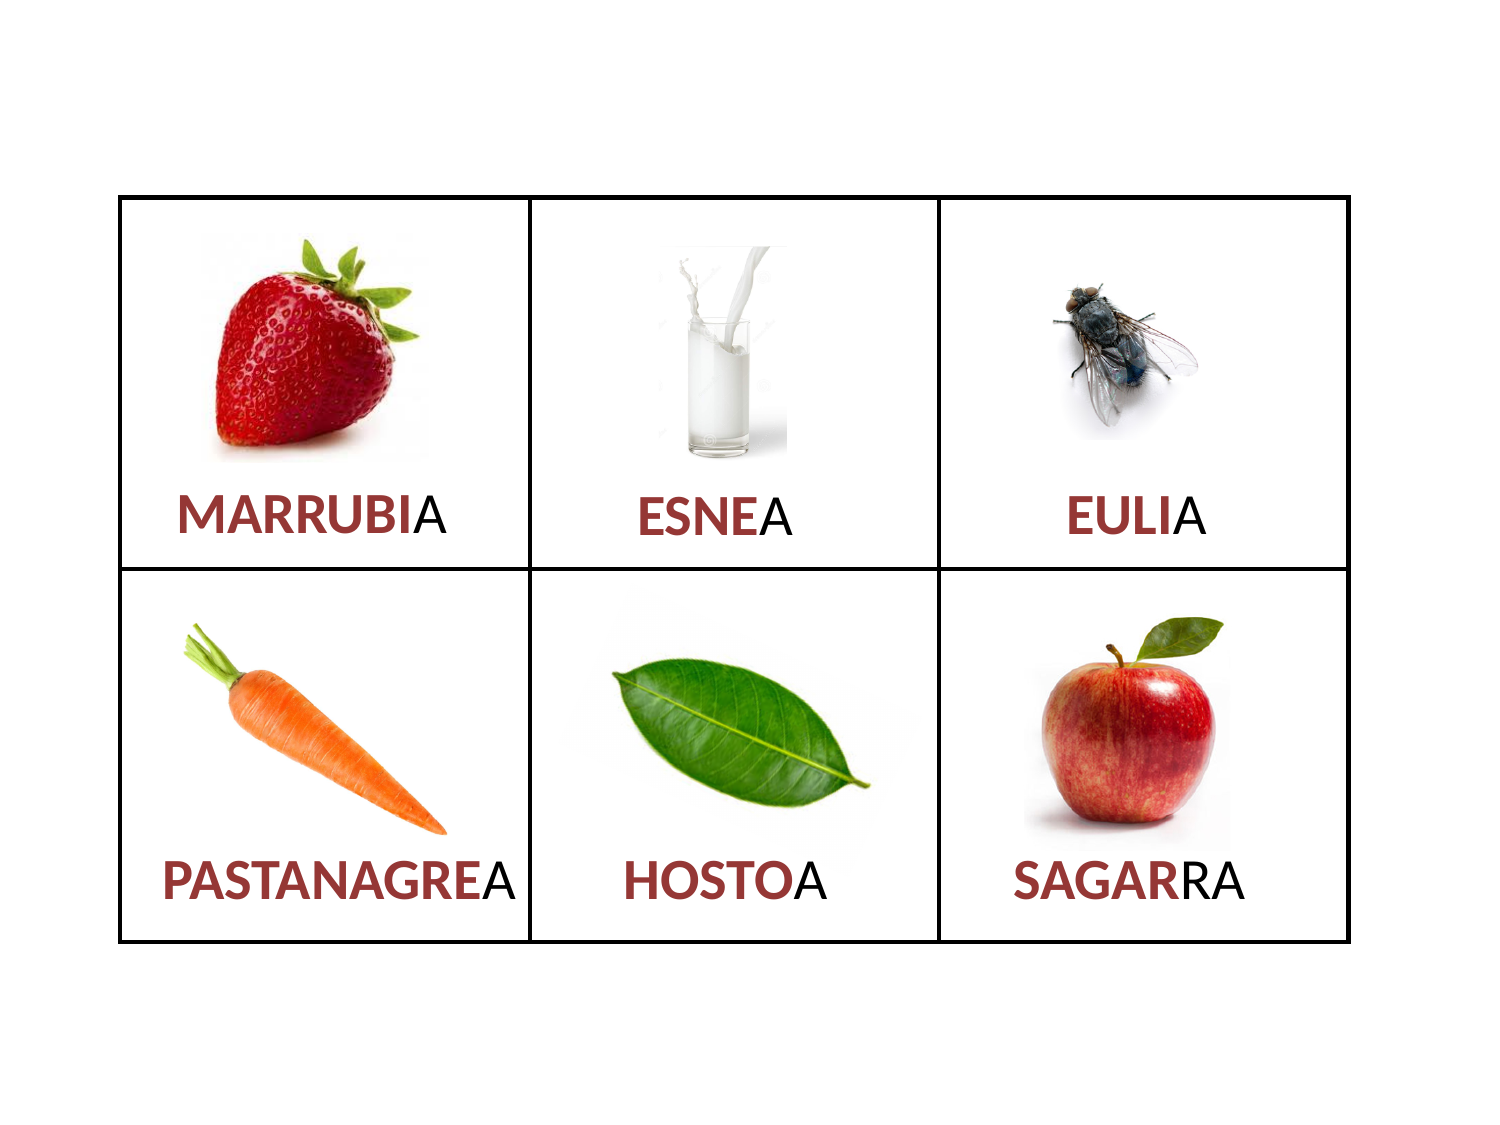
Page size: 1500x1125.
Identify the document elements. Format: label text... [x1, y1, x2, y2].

picture [1035, 270, 1224, 440]
picture [201, 233, 429, 463]
text_box PASTANAGREA [147, 833, 531, 919]
text_box ESNEA [622, 470, 808, 555]
picture [180, 619, 450, 833]
table_cell [532, 571, 937, 940]
table_cell [122, 571, 528, 940]
text_box EULIA [1051, 469, 1222, 554]
table_header [532, 200, 937, 567]
text_box SAGARRA [998, 833, 1261, 919]
table_header [941, 200, 1346, 567]
picture [557, 583, 922, 877]
text_box MARRUBIA [161, 468, 462, 553]
table_cell [941, 571, 1346, 940]
picture [658, 246, 787, 471]
text_box HOSTOA [608, 833, 843, 919]
table_header [122, 200, 528, 567]
picture [1020, 596, 1239, 852]
